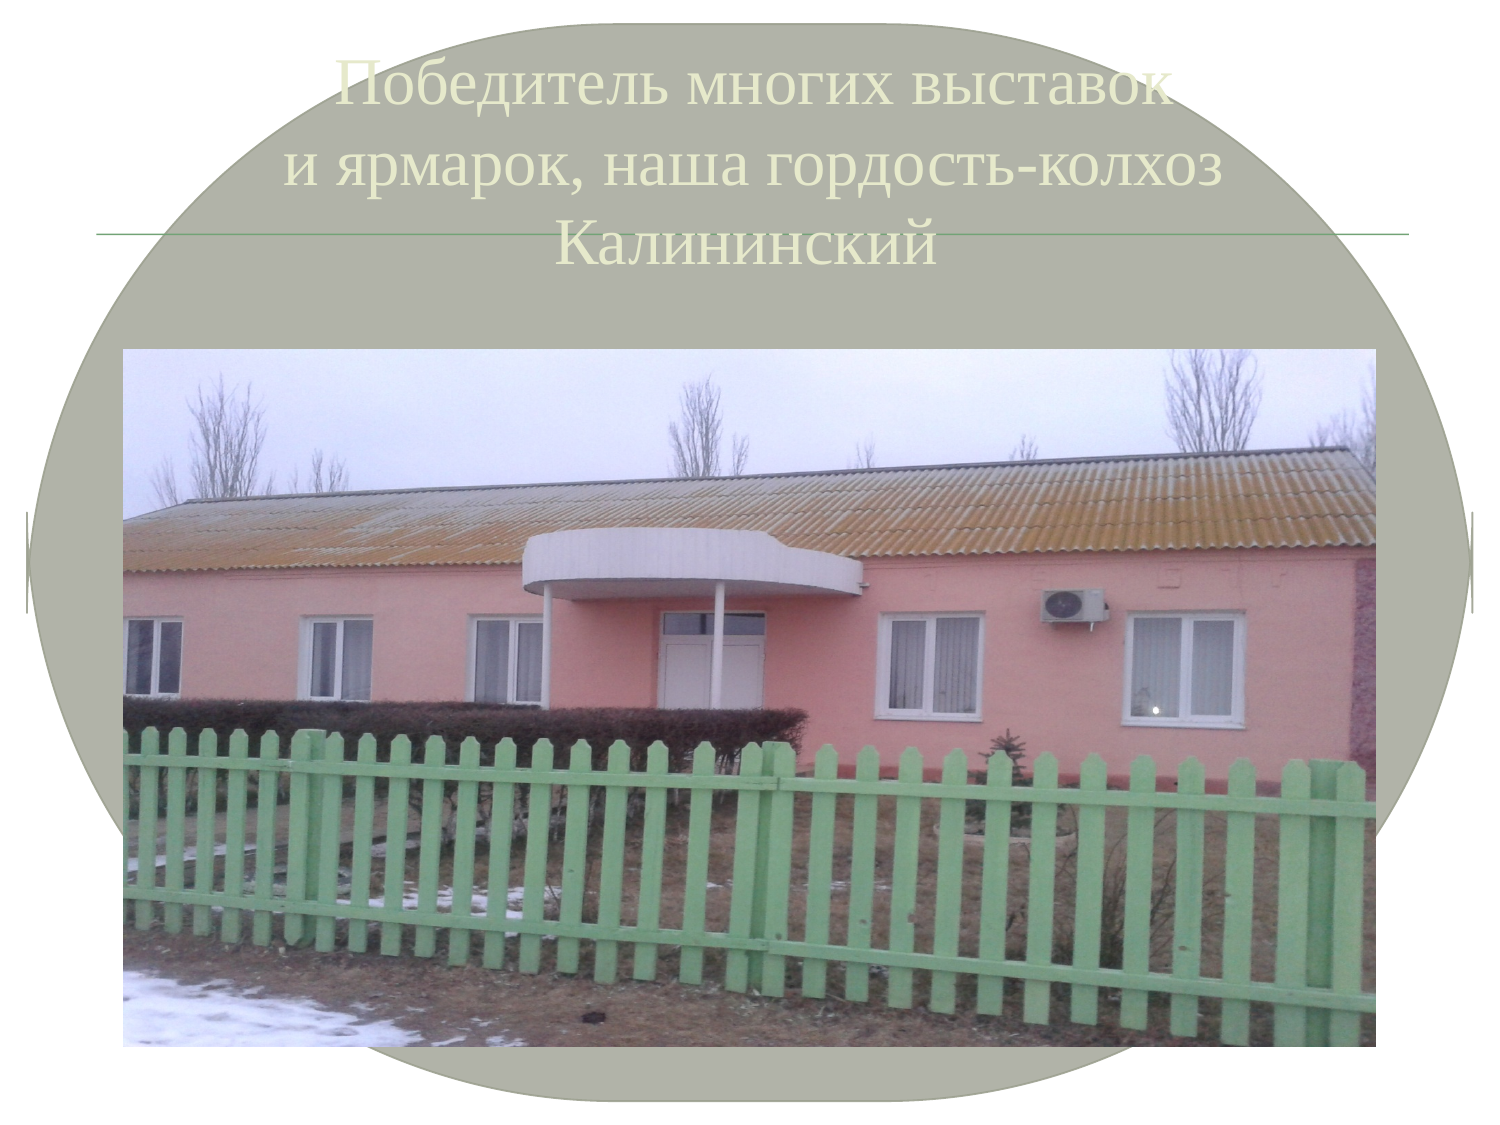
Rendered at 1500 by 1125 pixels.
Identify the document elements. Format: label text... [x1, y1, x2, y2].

title Победитель многих выставок и ярмарок, наша гордость-колхоз Калининский [75, 30, 1425, 339]
picture [123, 349, 1376, 1047]
